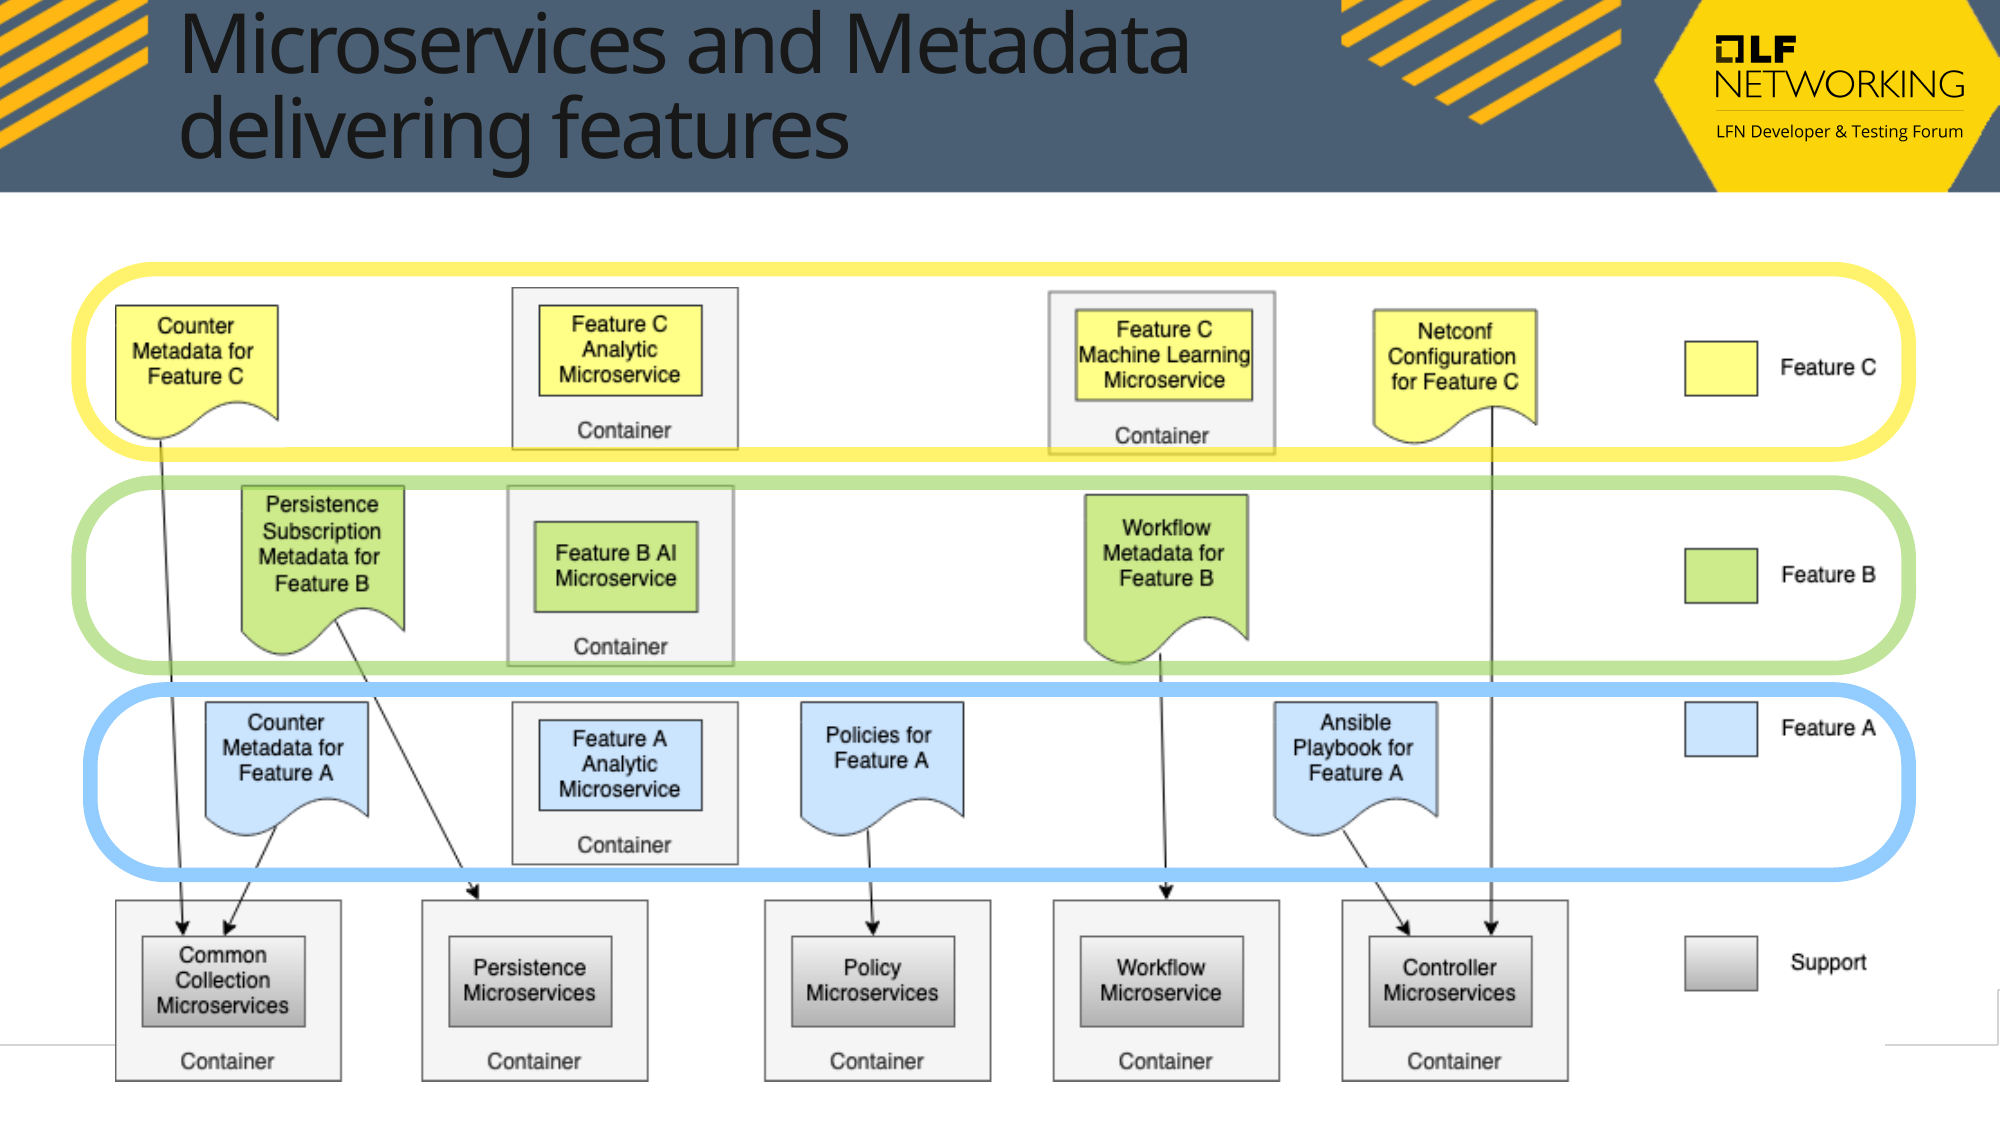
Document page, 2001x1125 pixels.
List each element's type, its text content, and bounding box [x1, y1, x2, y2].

title Microservices and Metadata delivering features [165, 0, 1536, 178]
picture [0, 0, 2000, 1082]
